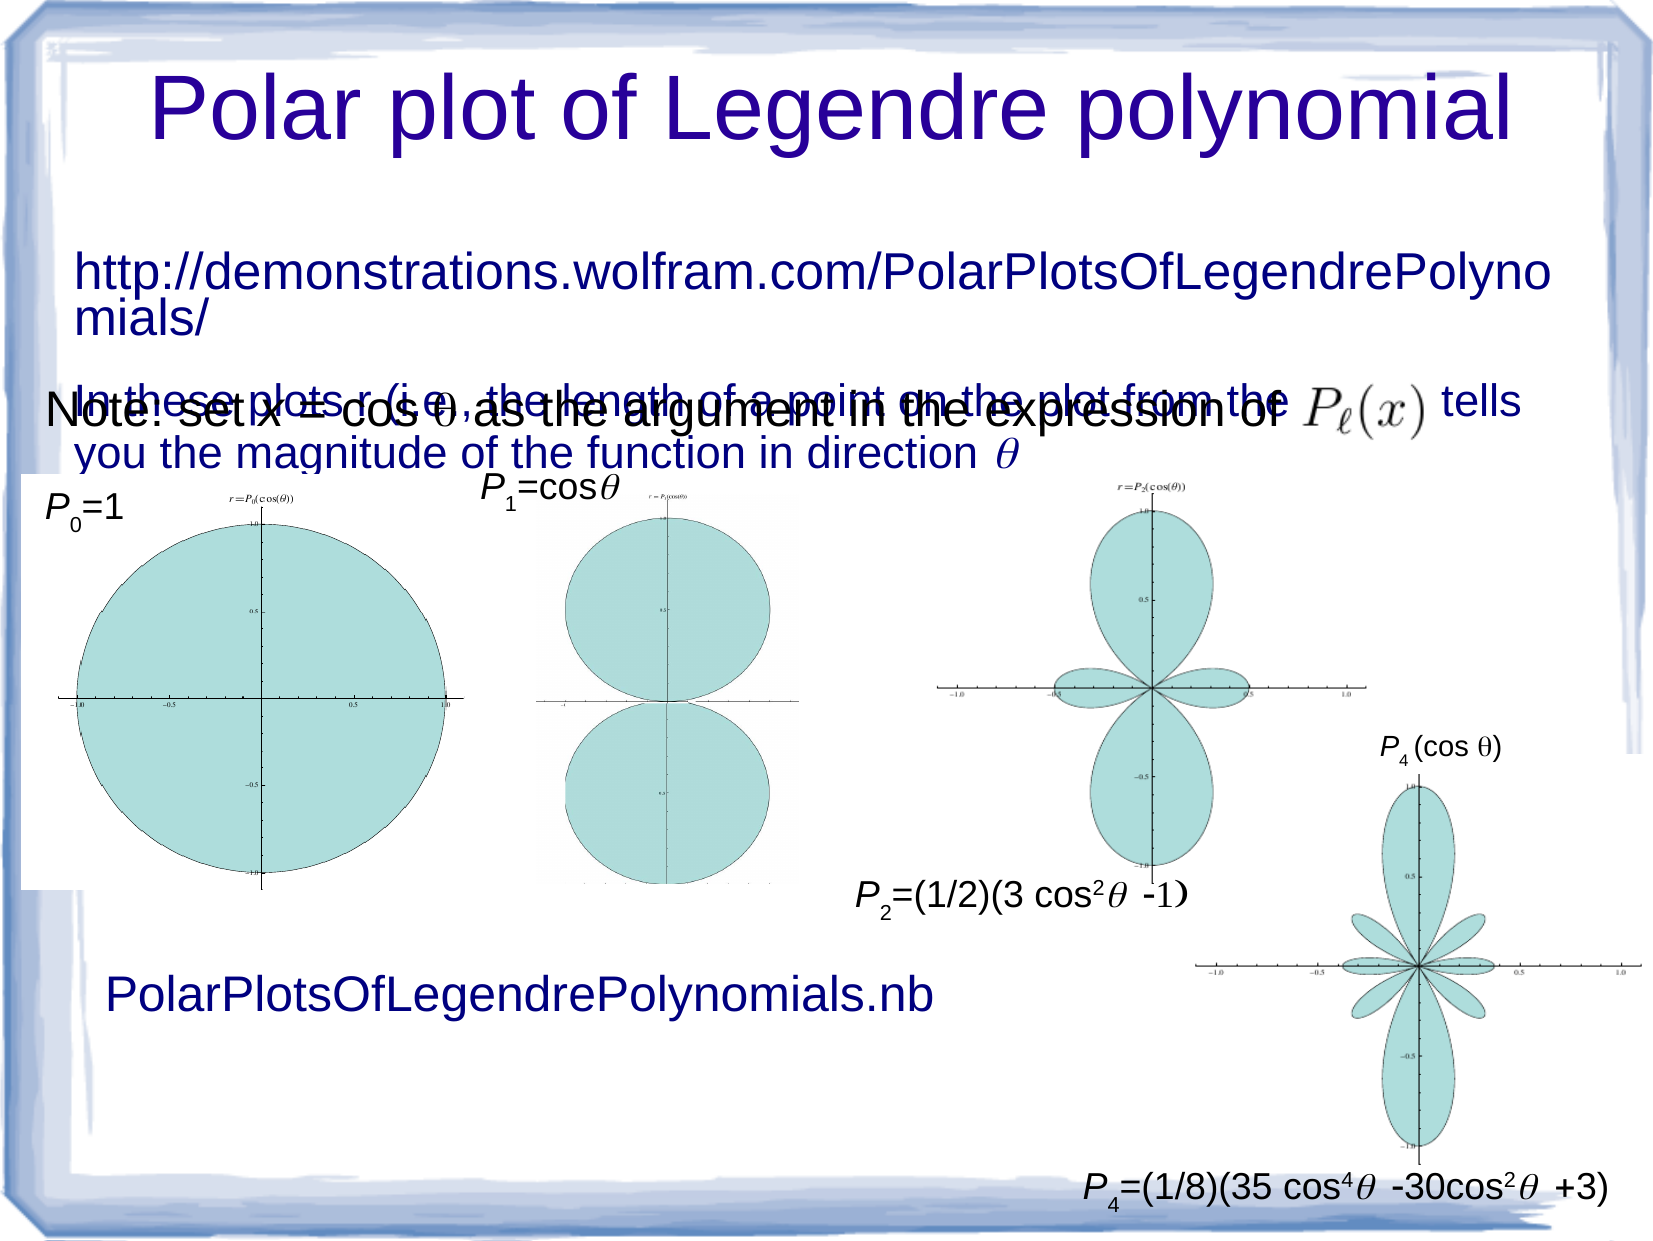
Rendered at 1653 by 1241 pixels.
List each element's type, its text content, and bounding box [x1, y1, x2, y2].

text_box Note: set x = cos q as the argument in the expression of [1435, 375, 1486, 446]
text_box P4 (cos q) [1365, 720, 1531, 774]
text_box P1=cosq [465, 454, 691, 556]
text_box P0=1 [30, 474, 166, 541]
text_box P2=(1/2)(3 cos2q -1) [840, 862, 1312, 946]
text_box Note: set x = cos q as the argument in the expression of [30, 375, 1295, 446]
picture [0, 0, 1653, 1241]
list http://demonstrations.wolfram.com/PolarPlotsOfLegendrePolynomials/ In these plots r (i.e., the length of a point on the plot from the origin) tells you the magnitude of the function in direction q [30, 180, 1591, 436]
title Polar plot of Legendre polynomial [90, 6, 1574, 180]
text_box PolarPlotsOfLegendrePolynomials.nb [90, 960, 1021, 1031]
text_box P4=(1/8)(35 cos4q -30cos2q +3) [1067, 1155, 1653, 1238]
